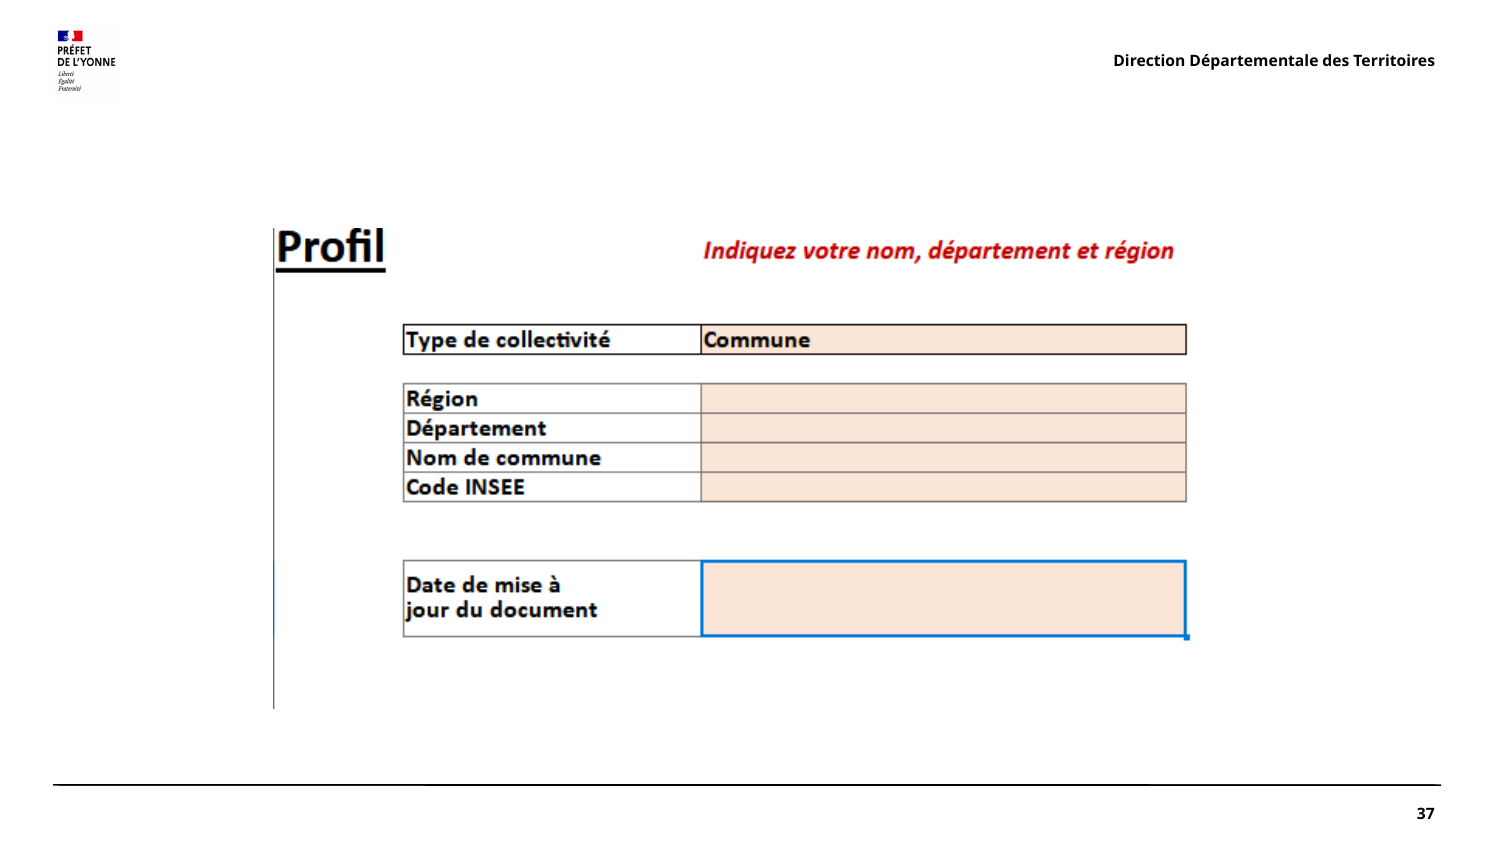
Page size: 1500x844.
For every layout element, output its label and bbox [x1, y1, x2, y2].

picture [49, 20, 124, 101]
picture [273, 228, 1246, 709]
